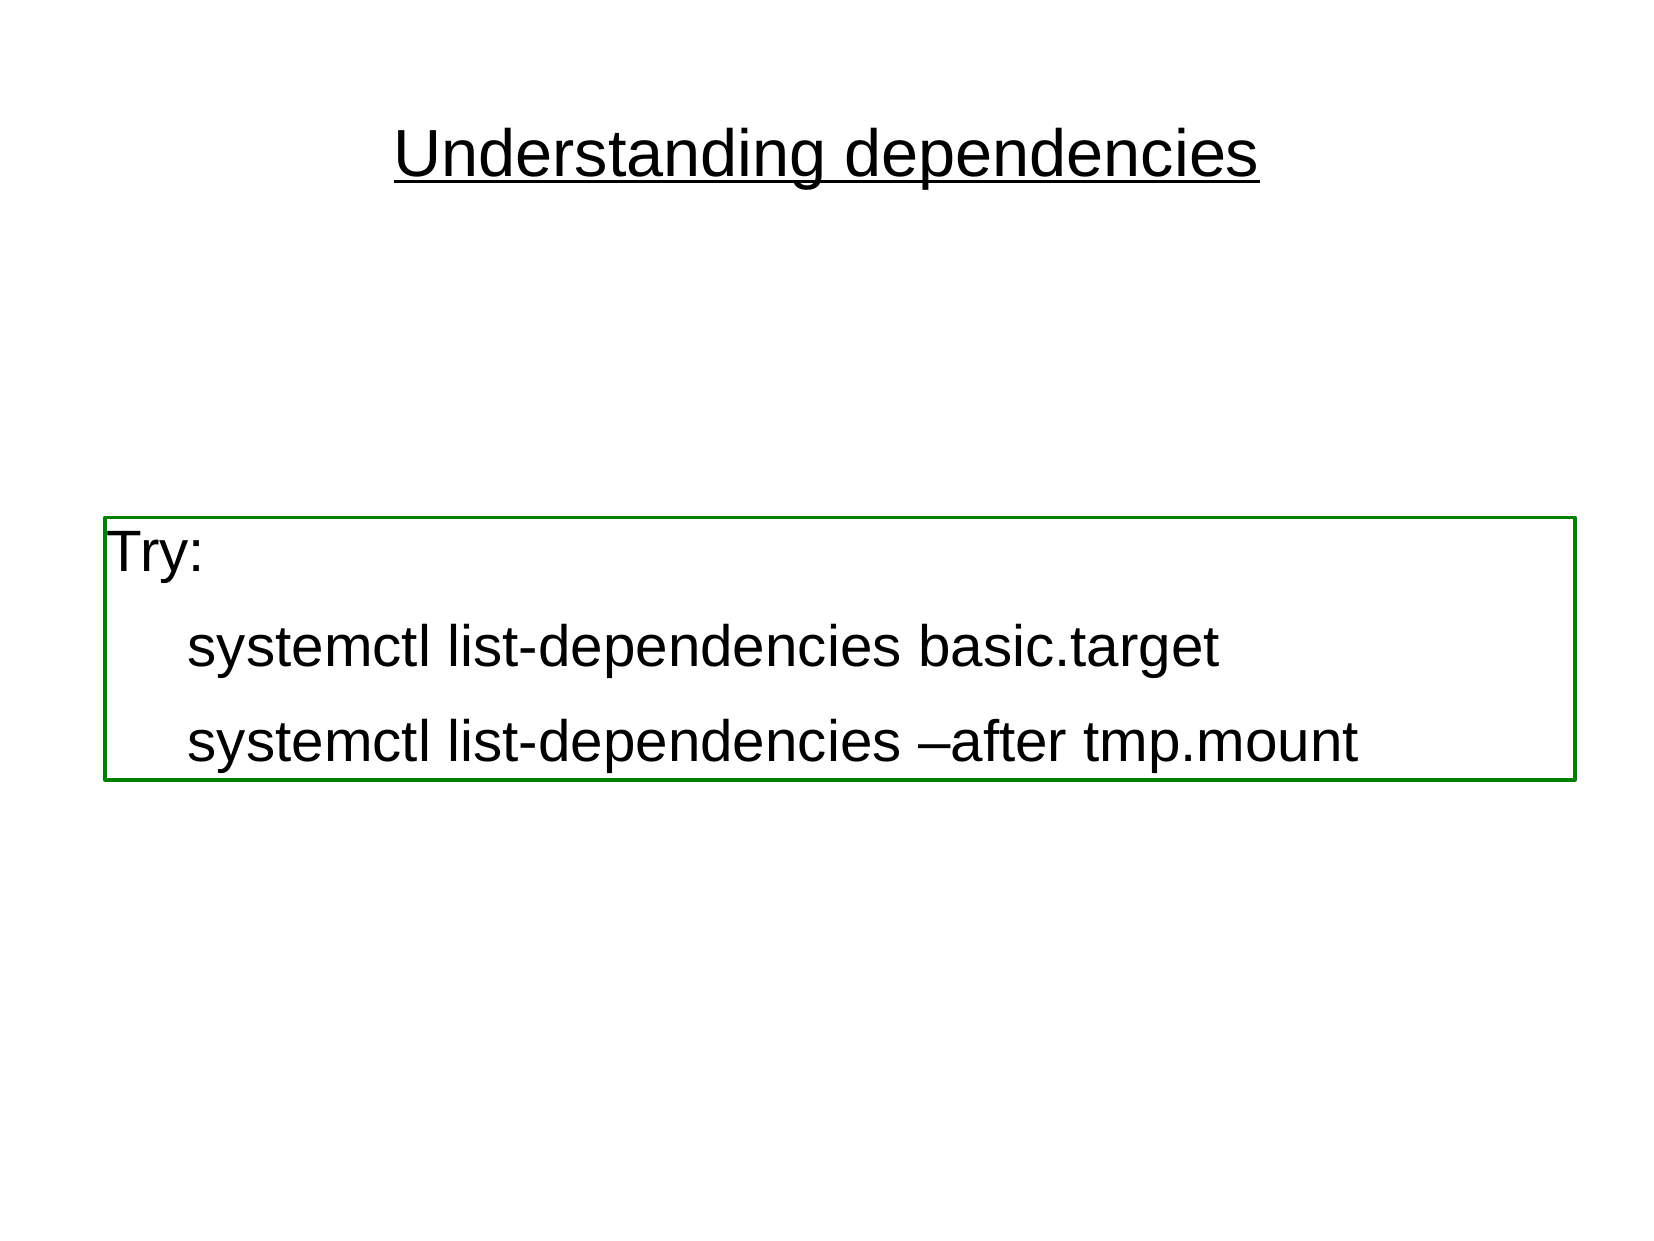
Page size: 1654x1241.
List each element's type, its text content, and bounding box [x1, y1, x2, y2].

list Try: systemctl list-dependencies basic.target systemctl list-dependencies –after tmp.mount [105, 517, 1576, 781]
title Understanding dependencies [82, 49, 1571, 257]
